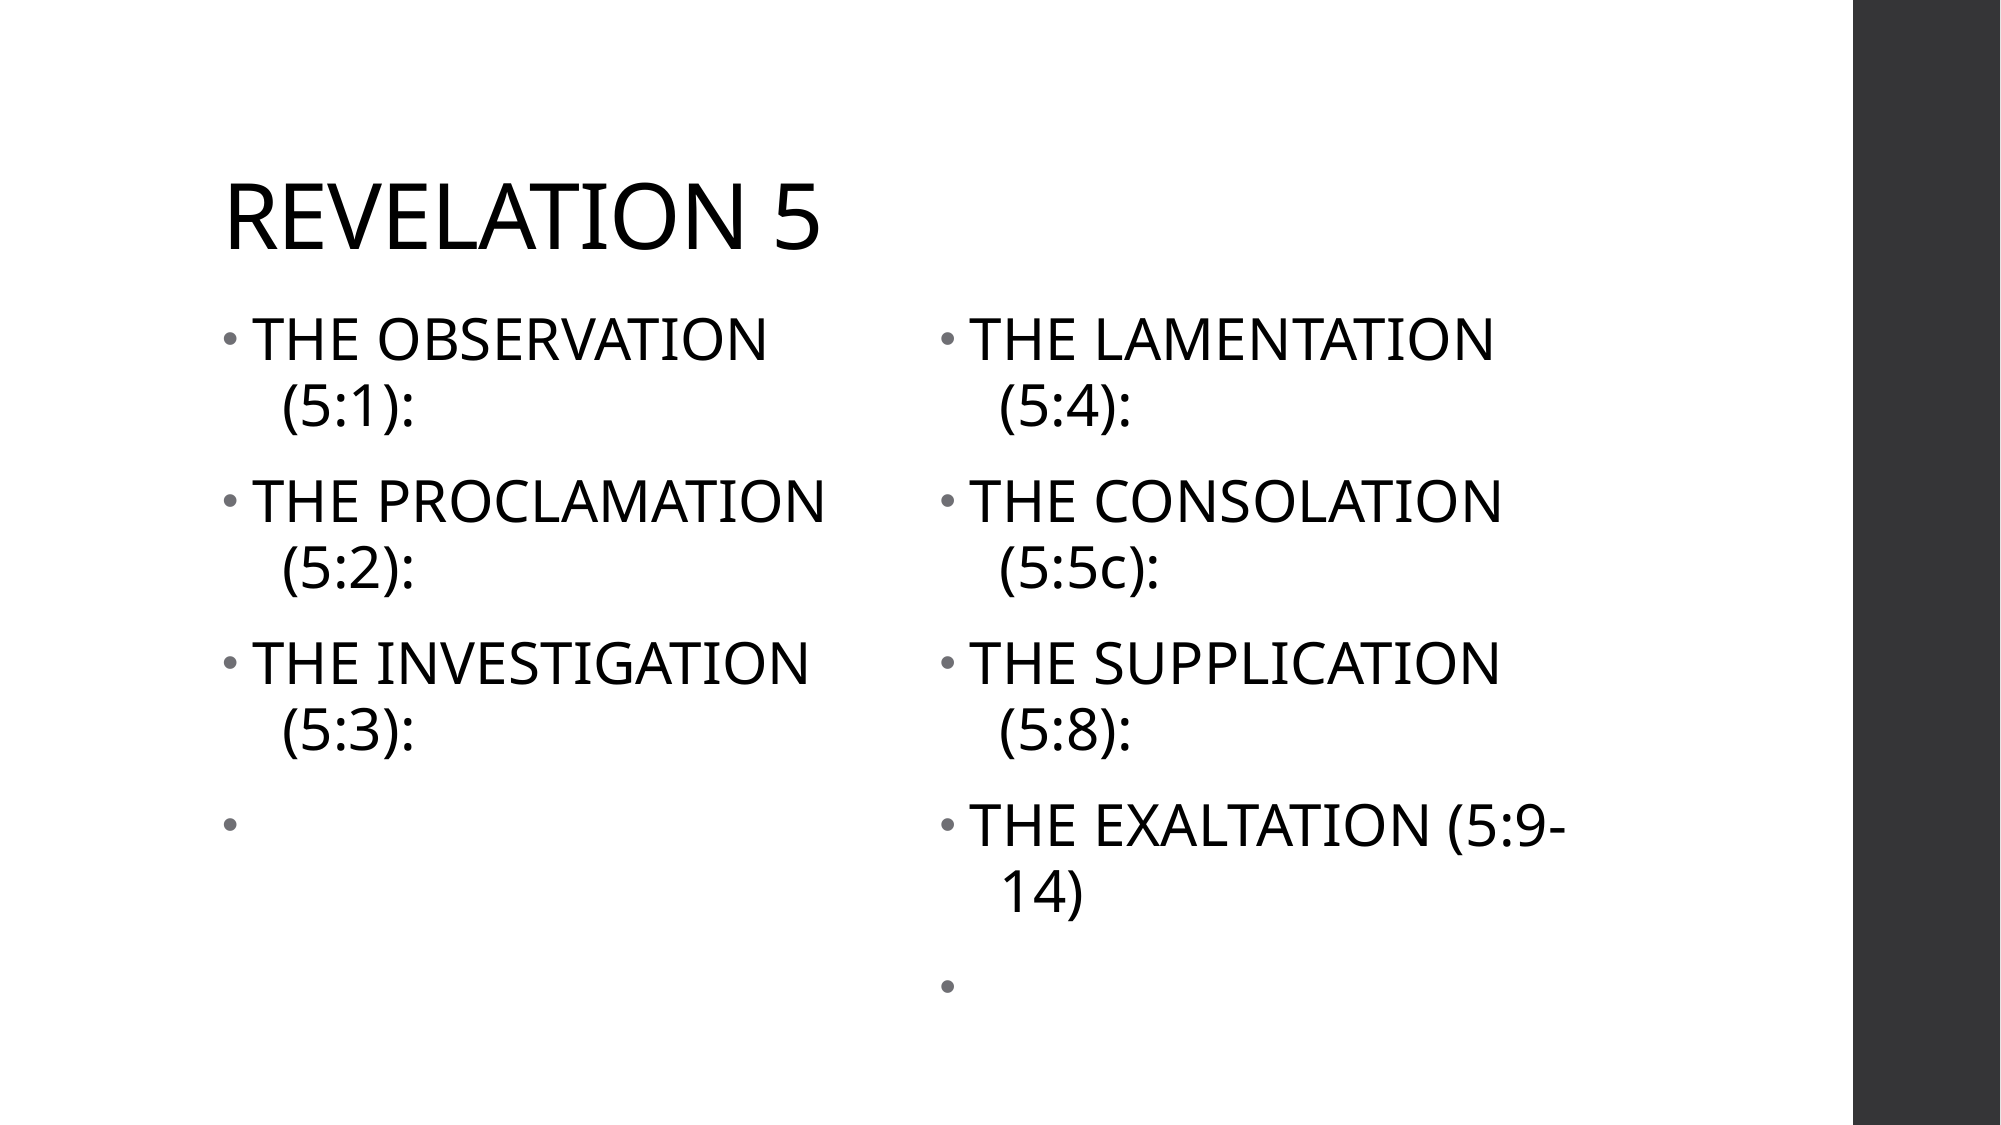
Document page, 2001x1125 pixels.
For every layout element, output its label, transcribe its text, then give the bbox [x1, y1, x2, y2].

list THE OBSERVATION (5:1): THE PROCLAMATION (5:2): THE INVESTIGATION (5:3): [207, 299, 900, 1014]
title REVELATION 5 [206, 60, 1797, 278]
list THE LAMENTATION (5:4): THE CONSOLATION (5:5c): THE SUPPLICATION (5:8): THE EXALTATION (5:9-14) [924, 299, 1617, 1014]
